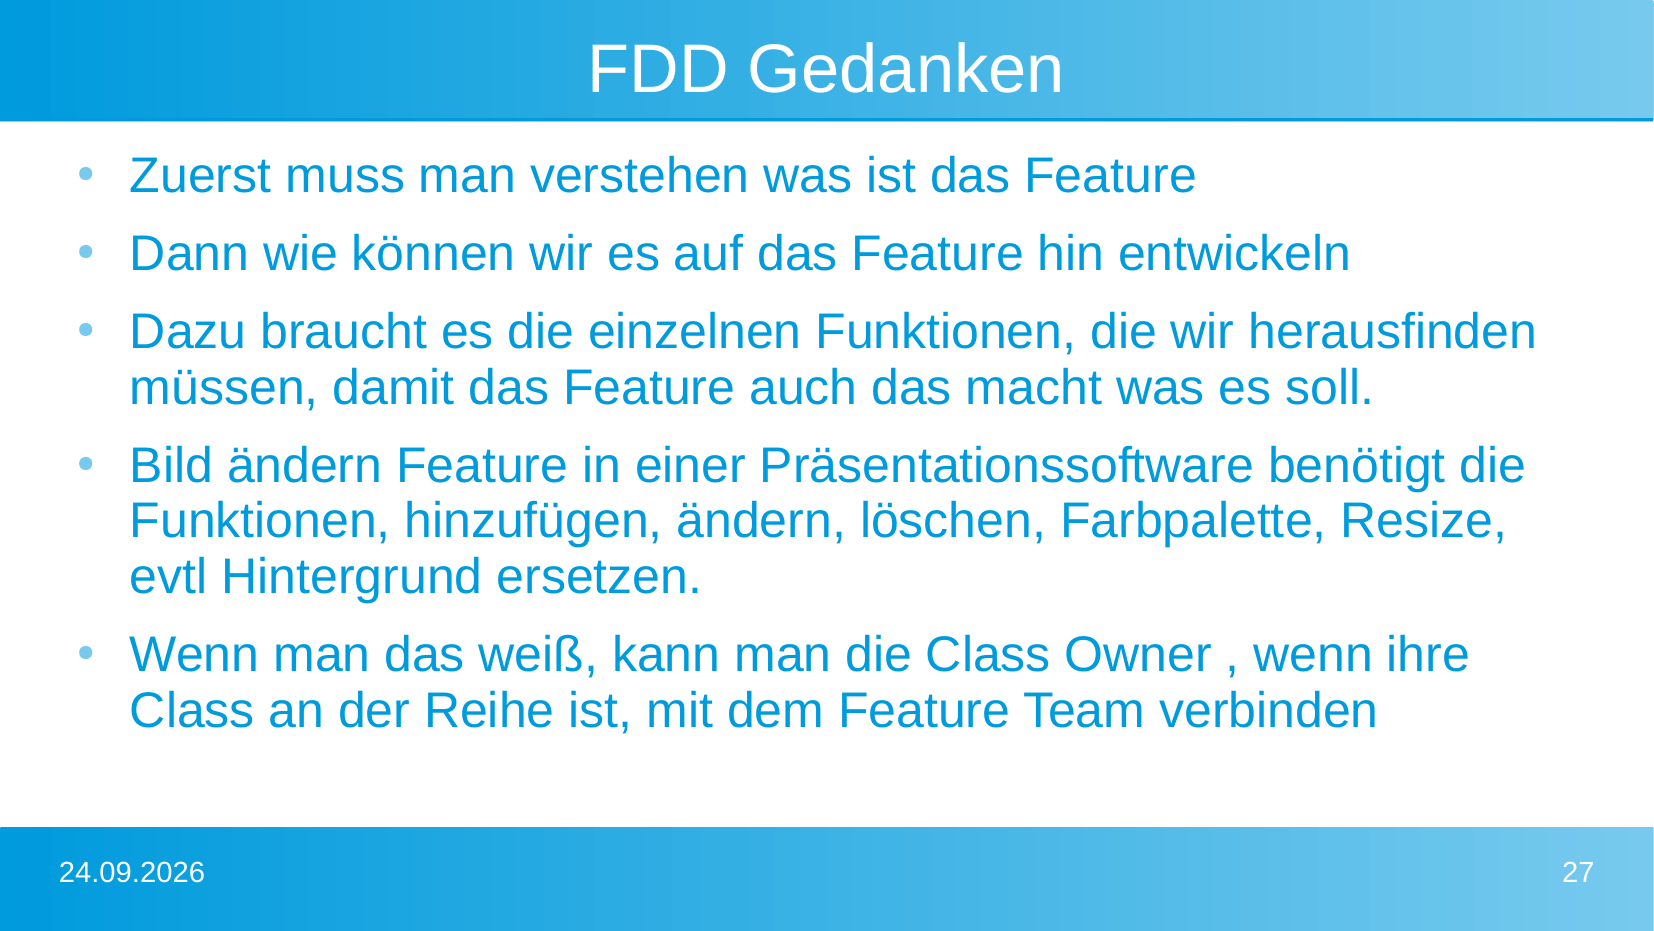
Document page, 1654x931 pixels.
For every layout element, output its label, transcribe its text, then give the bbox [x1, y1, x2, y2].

list Zuerst muss man verstehen was ist das Feature Dann wie können wir es auf das Feature hin entwickeln Dazu braucht es die einzelnen Funktionen, die wir herausfinden müssen, damit das Feature auch das macht was es soll. Bild ändern Feature in einer Präsentationssoftware benötigt die Funktionen, hinzufügen, ändern, löschen, Farbpalette, Resize, evtl Hintergrund ersetzen. Wenn man das weiß, kann man die Class Owner , wenn ihre Class an der Reihe ist, mit dem Feature Team verbinden [59, 147, 1595, 798]
title FDD Gedanken [59, 29, 1595, 108]
